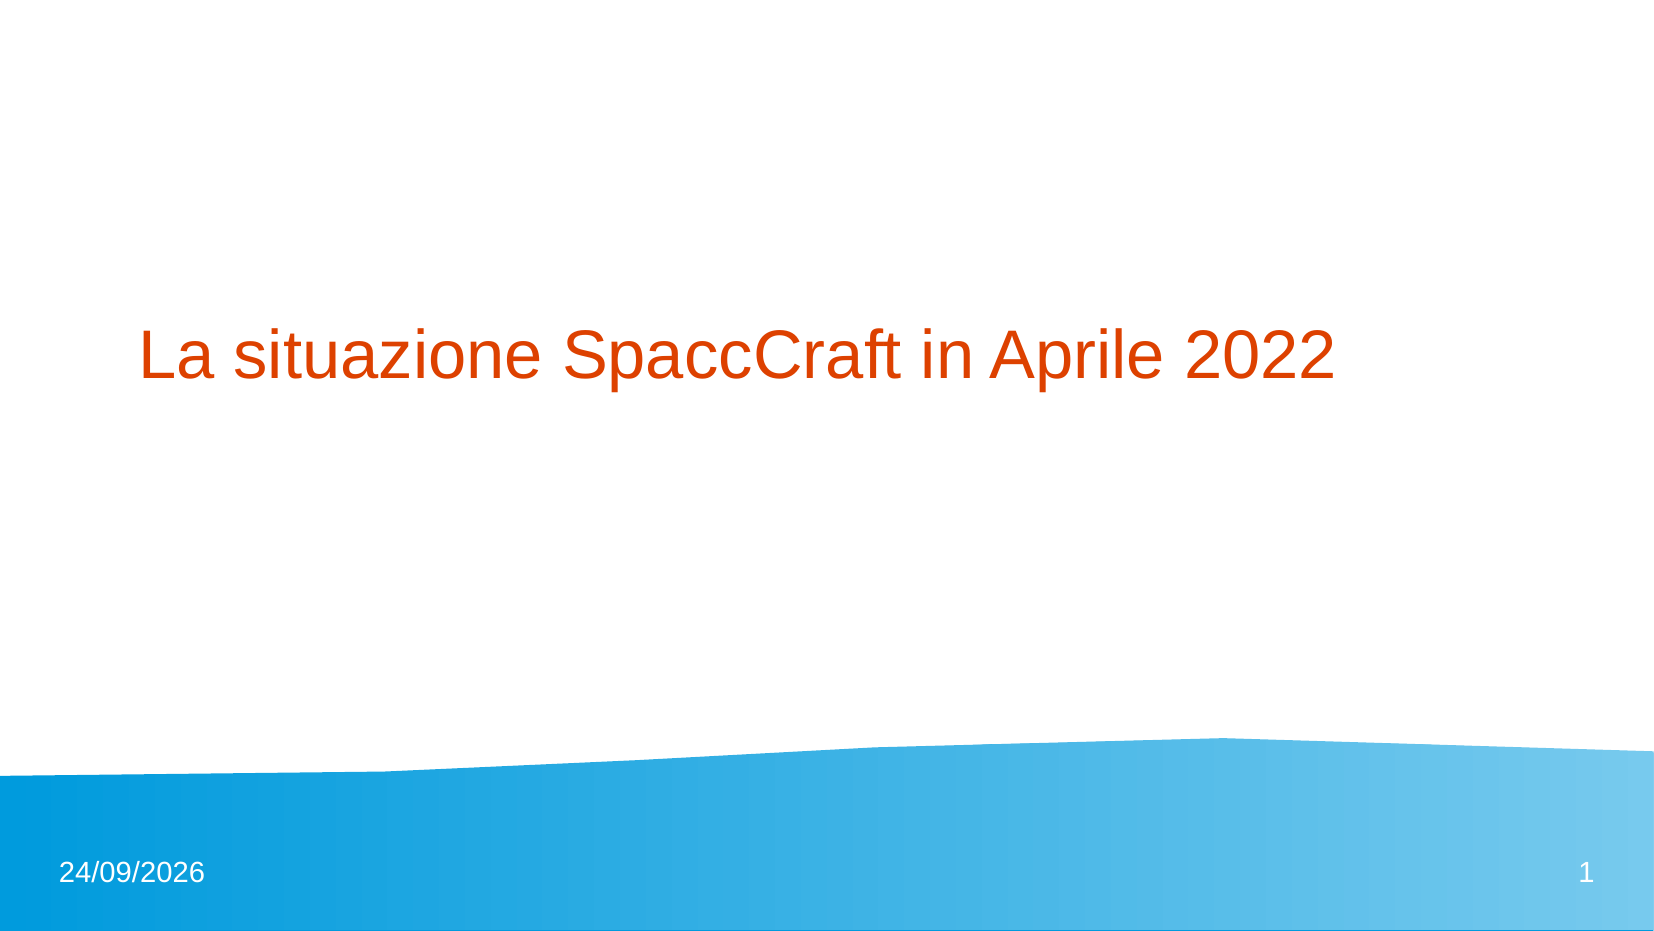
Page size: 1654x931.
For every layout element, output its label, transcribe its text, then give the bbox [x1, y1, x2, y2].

title La situazione SpaccCraft in Aprile 2022 [0, 265, 1477, 443]
